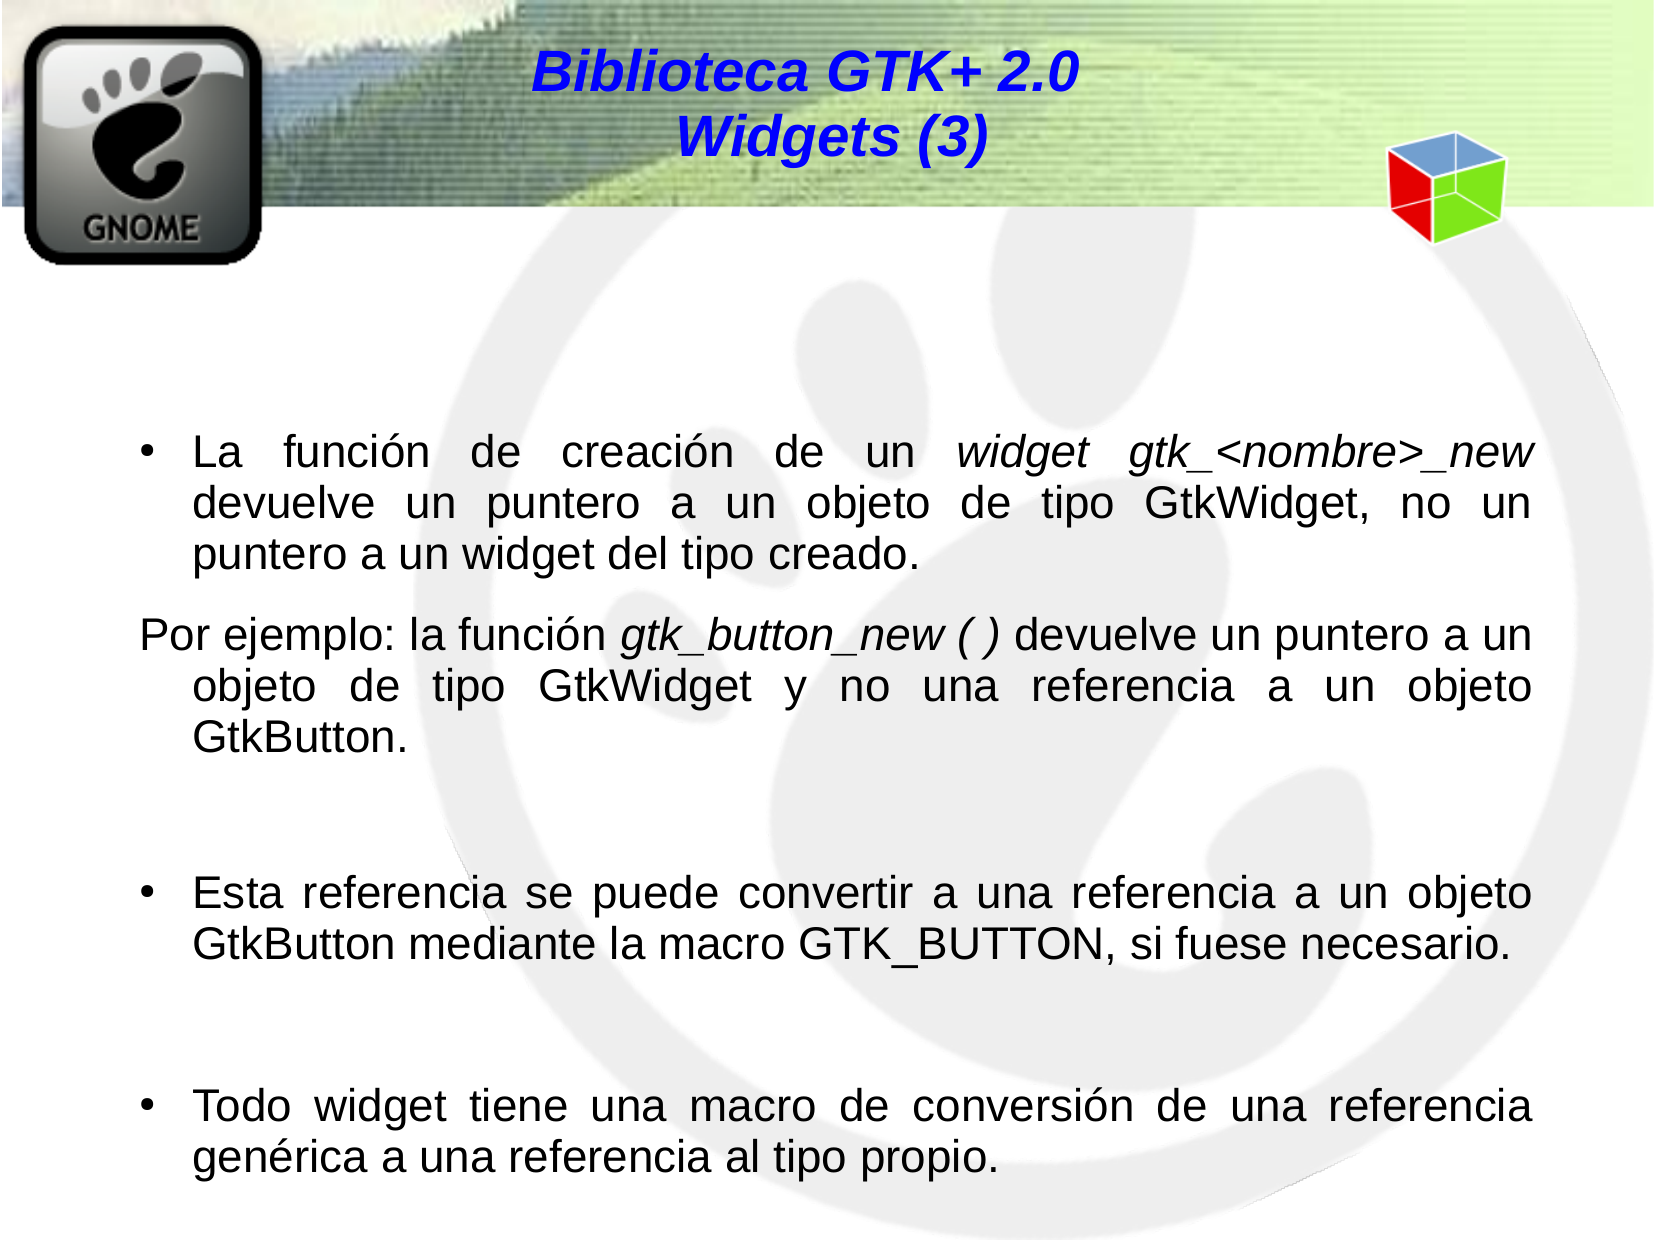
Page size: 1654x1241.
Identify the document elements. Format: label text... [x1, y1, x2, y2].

title Biblioteca GTK+ 2.0 Widgets (3) [236, 0, 1359, 208]
list La función de creación de un widget gtk_<nombre>_new devuelve un puntero a un objeto de tipo GtkWidget, no un puntero a un widget del tipo creado. Por ejemplo: la función gtk_button_new ( ) devuelve un puntero a un objeto de tipo GtkWidget y no una referencia a un objeto GtkButton. Esta referencia se puede convertir a una referencia a un objeto GtkButton mediante la macro GTK_BUTTON, si fuese necesario. Todo widget tiene una macro de conversión de una referencia genérica a una referencia al tipo propio. [121, 344, 1534, 1183]
picture [2, 0, 1654, 1240]
